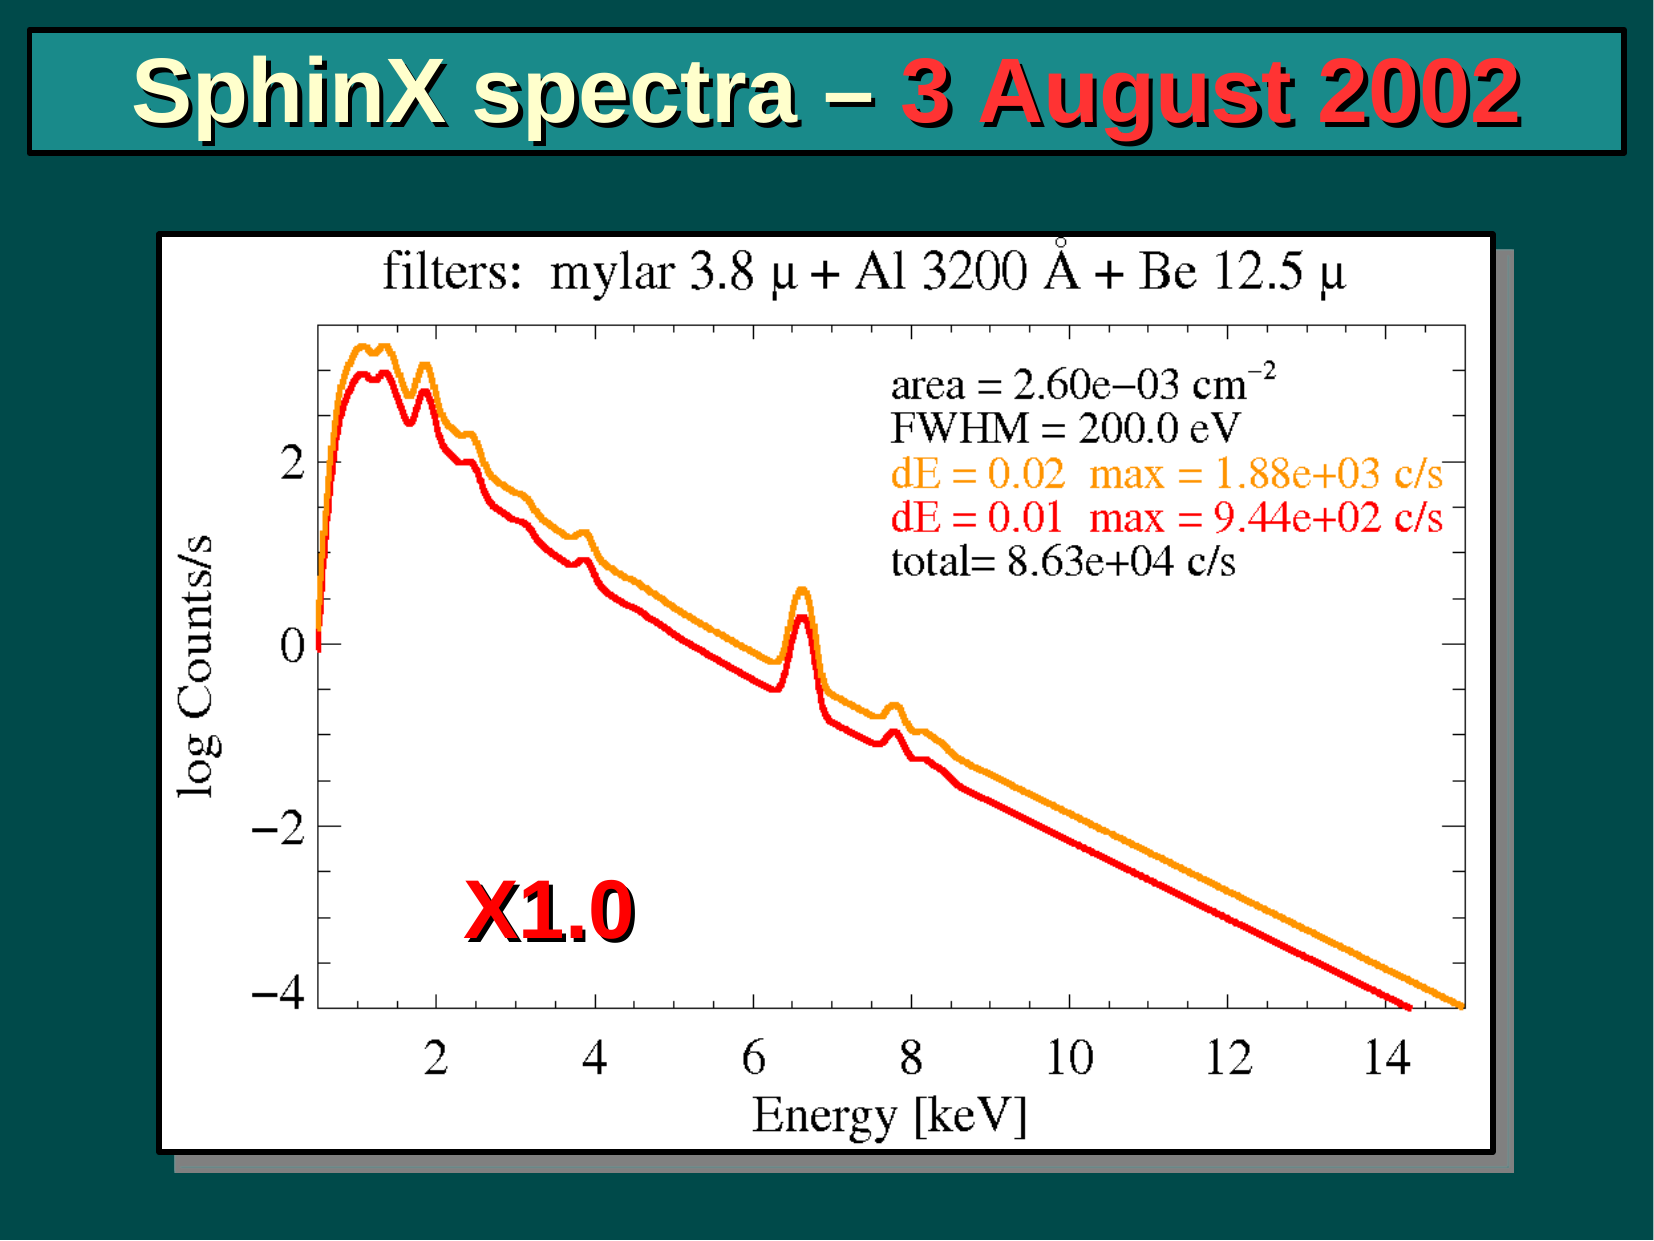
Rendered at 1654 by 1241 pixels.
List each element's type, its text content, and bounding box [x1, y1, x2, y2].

text_box SphinX spectra – 3 August 2002 [29, 29, 1625, 153]
picture [162, 237, 1490, 1150]
text_box X1.0 [324, 856, 650, 987]
